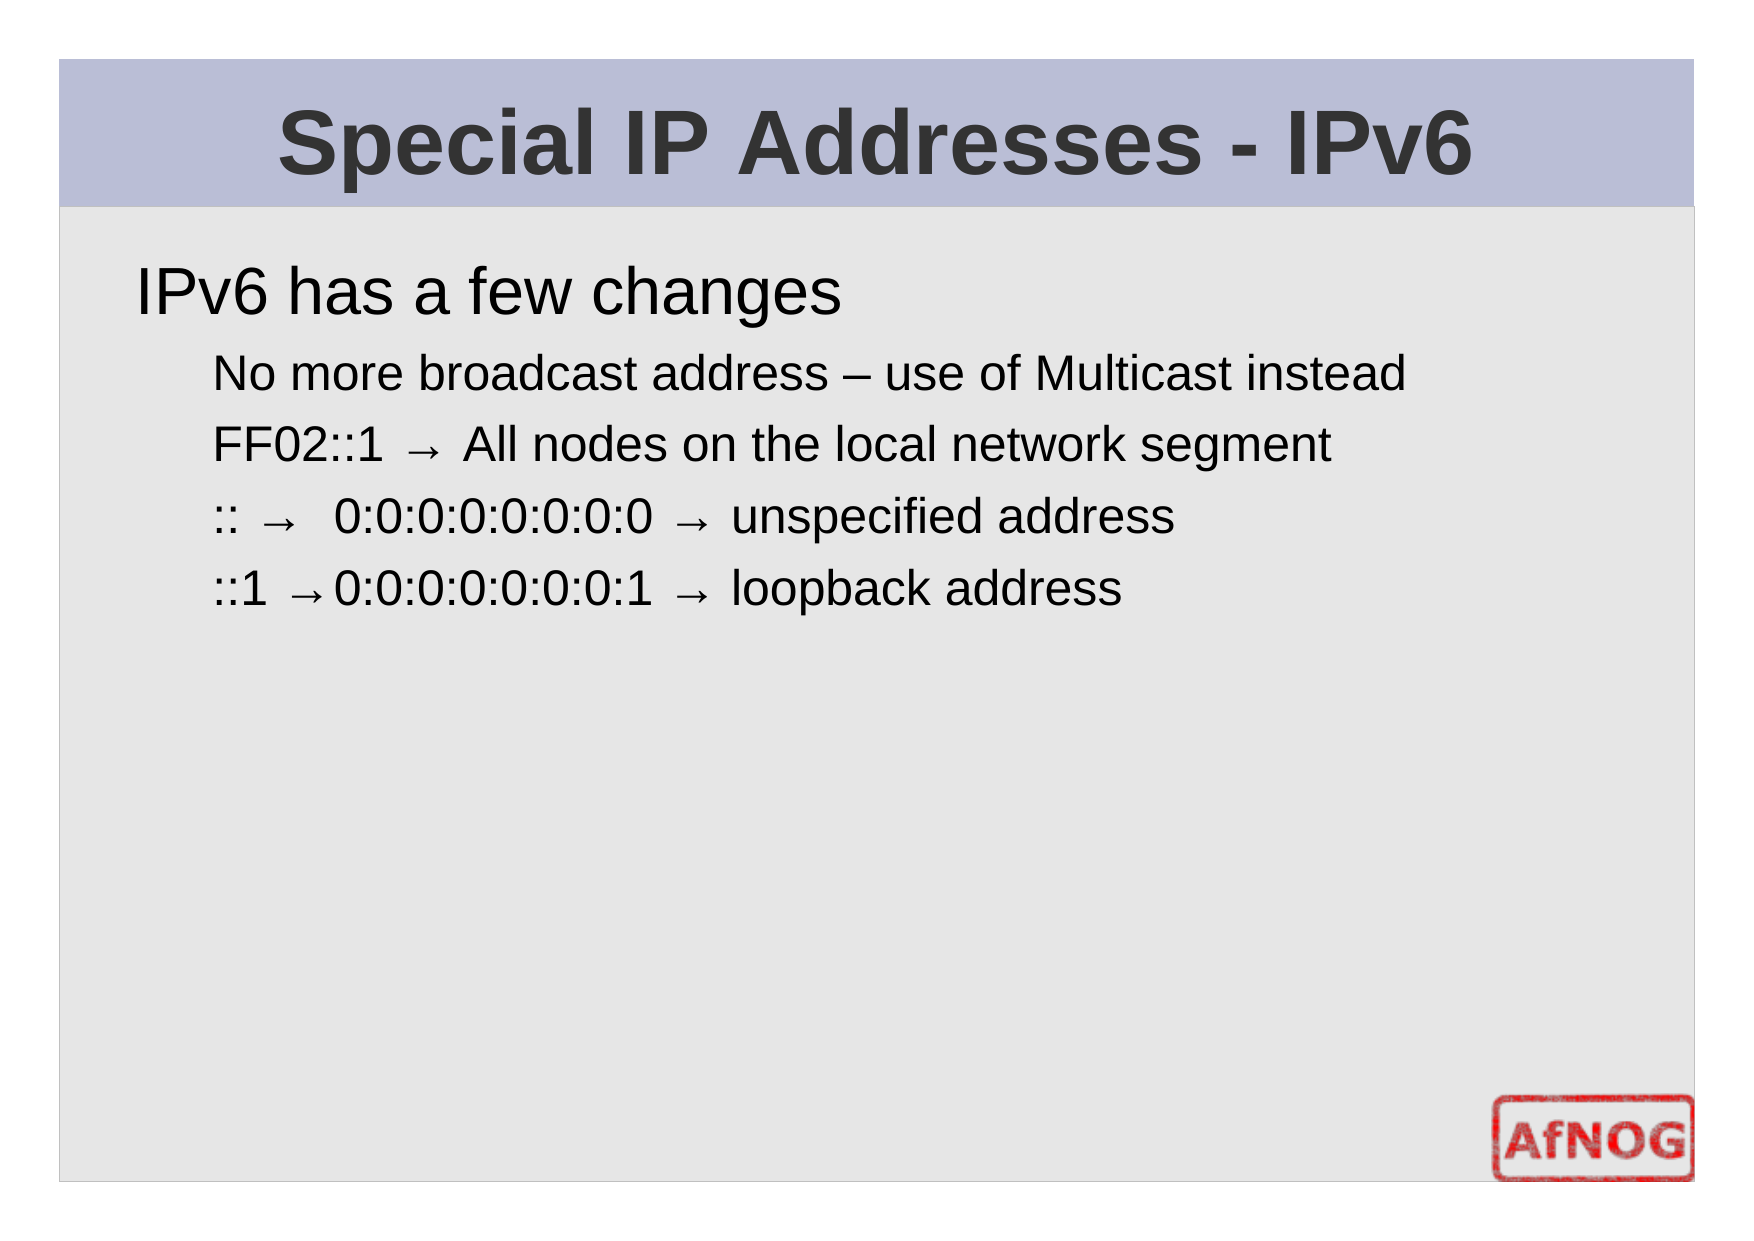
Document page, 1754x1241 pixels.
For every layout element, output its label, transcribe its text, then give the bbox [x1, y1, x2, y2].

list IPv6 has a few changes No more broadcast address – use of Multicast instead FF02::1 → All nodes on the local network segment :: → 0:0:0:0:0:0:0:0 → unspecified address ::1 → 0:0:0:0:0:0:0:1 → loopback address [118, 253, 1654, 995]
picture [1490, 1092, 1695, 1182]
title Special IP Addresses - IPv6 [59, 48, 1695, 237]
